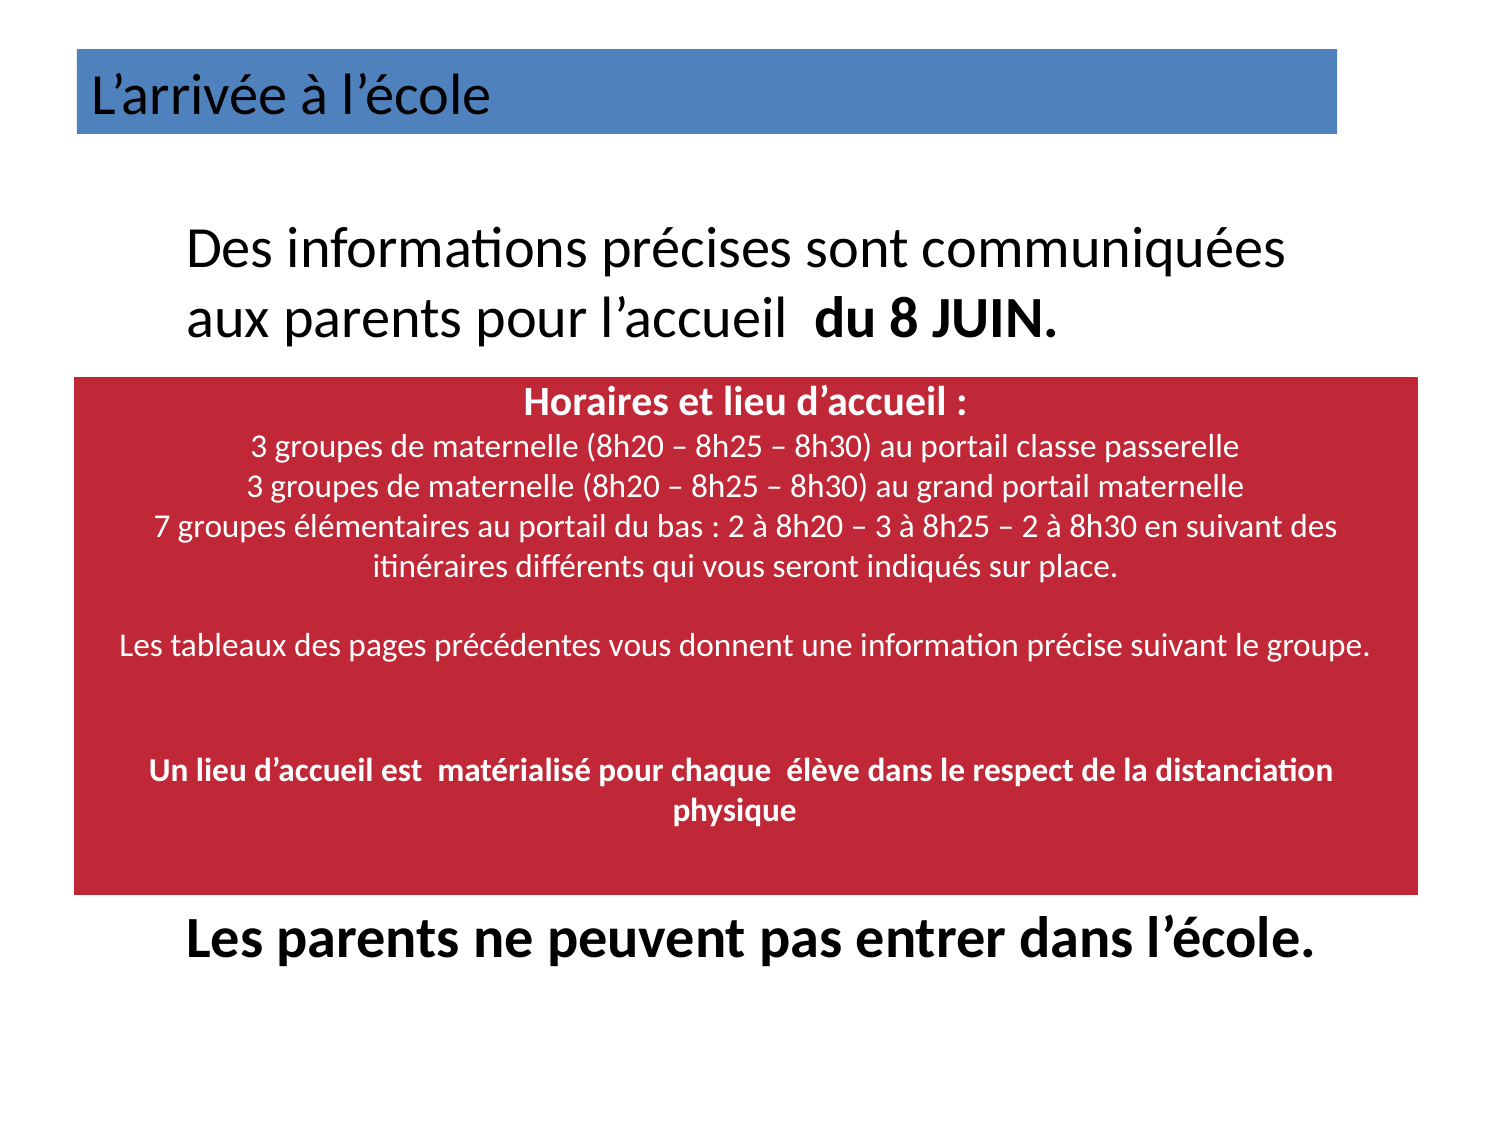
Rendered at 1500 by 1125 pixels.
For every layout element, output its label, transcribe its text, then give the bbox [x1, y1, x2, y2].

text_box Les parents ne peuvent pas entrer dans l’école. [171, 891, 1338, 977]
text_box Des informations précises sont communiquées aux parents pour l’accueil du 8 JUIN. [171, 201, 1338, 357]
text_box L’arrivée à l’école [76, 49, 1338, 134]
text_box Horaires et lieu d’accueil : 3 groupes de maternelle (8h20 – 8h25 – 8h30) au portail classe passerelle 3 groupes de maternelle (8h20 – 8h25 – 8h30) au grand portail maternelle 7 groupes élémentaires au portail du bas : 2 à 8h20 – 3 à 8h25 – 2 à 8h30 en suivant des itinéraires différents qui vous seront indiqués sur place. Les tableaux des pages précédentes vous donnent une information précise suivant le groupe. Un lieu d’accueil est matérialisé pour chaque élève dans le respect de la distanciation physique [74, 377, 1418, 895]
